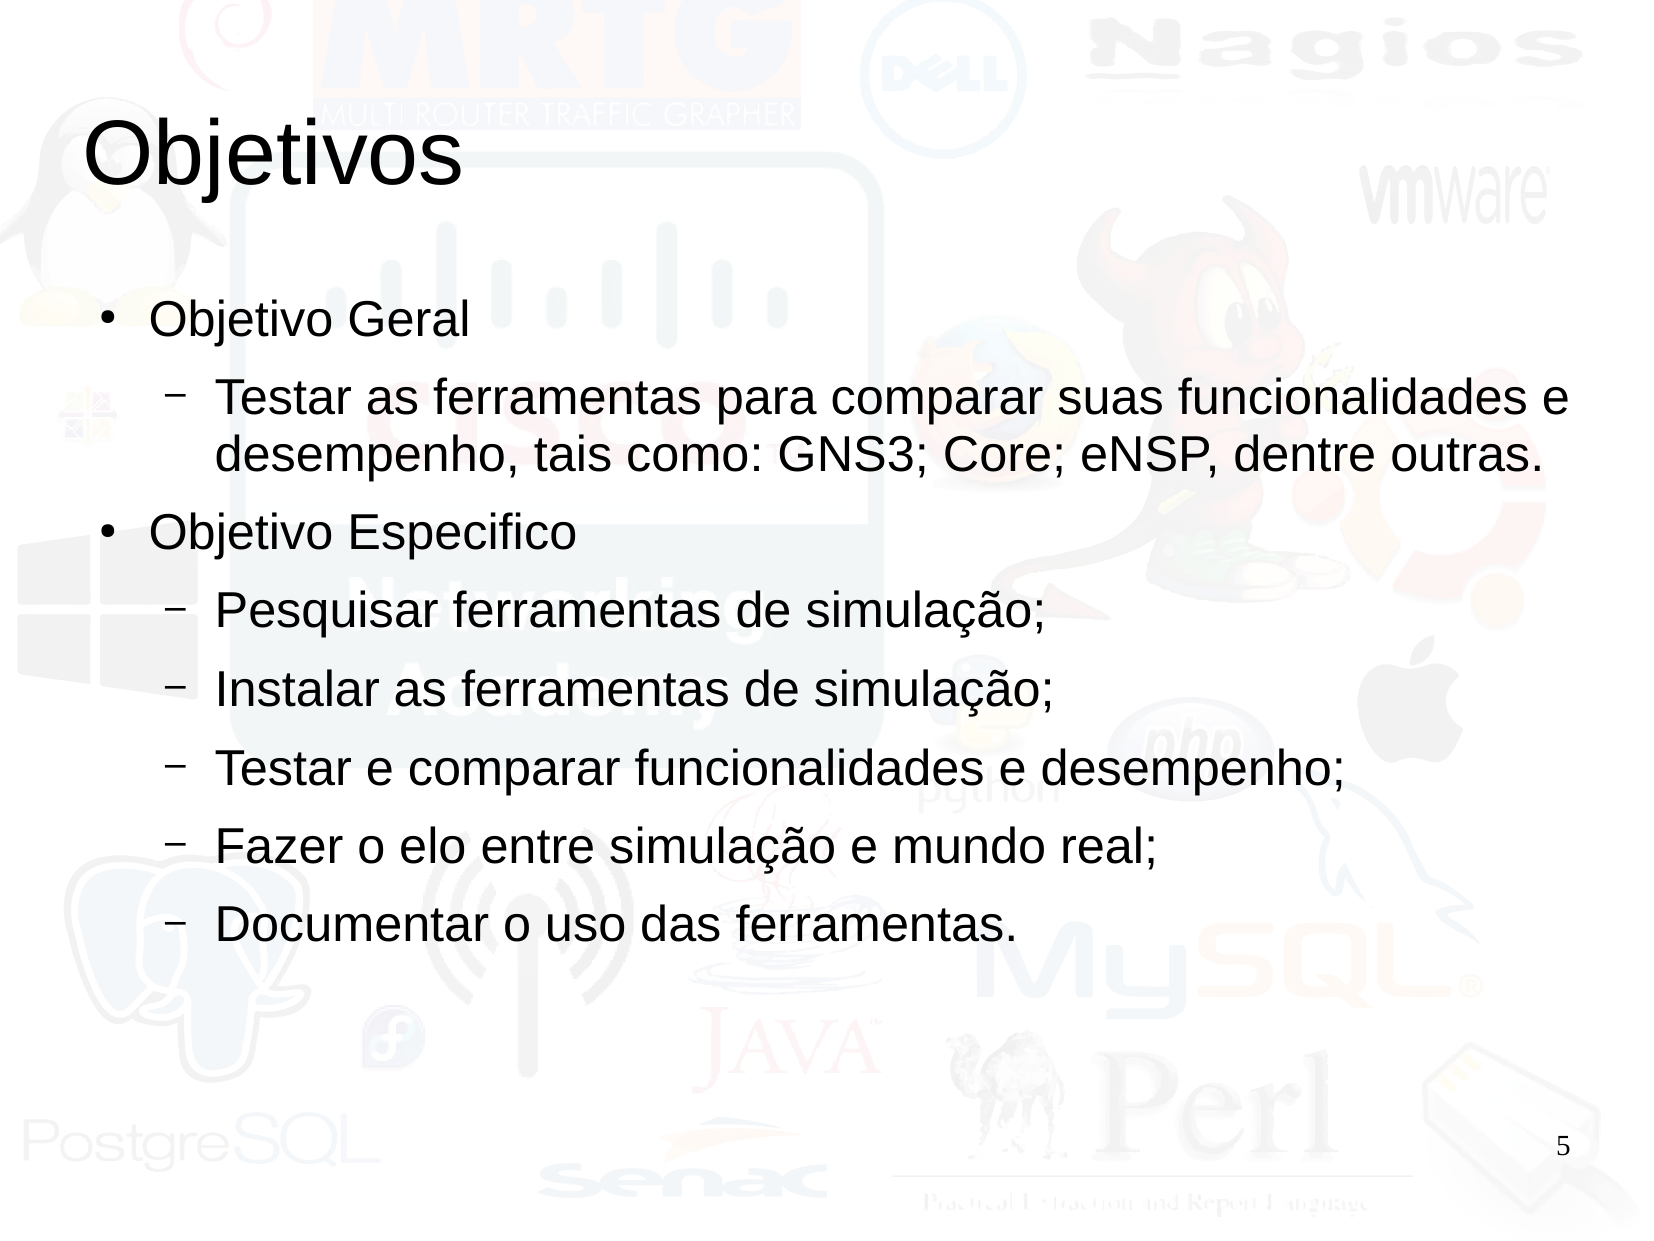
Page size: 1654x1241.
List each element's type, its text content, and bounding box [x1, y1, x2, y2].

title Objetivos [82, 49, 1571, 257]
picture [0, 0, 1654, 1241]
list Objetivo Geral Testar as ferramentas para comparar suas funcionalidades e desempenho, tais como: GNS3; Core; eNSP, dentre outras. Objetivo Especifico Pesquisar ferramentas de simulação; Instalar as ferramentas de simulação; Testar e comparar funcionalidades e desempenho; Fazer o elo entre simulação e mundo real; Documentar o uso das ferramentas. [82, 290, 1571, 1010]
